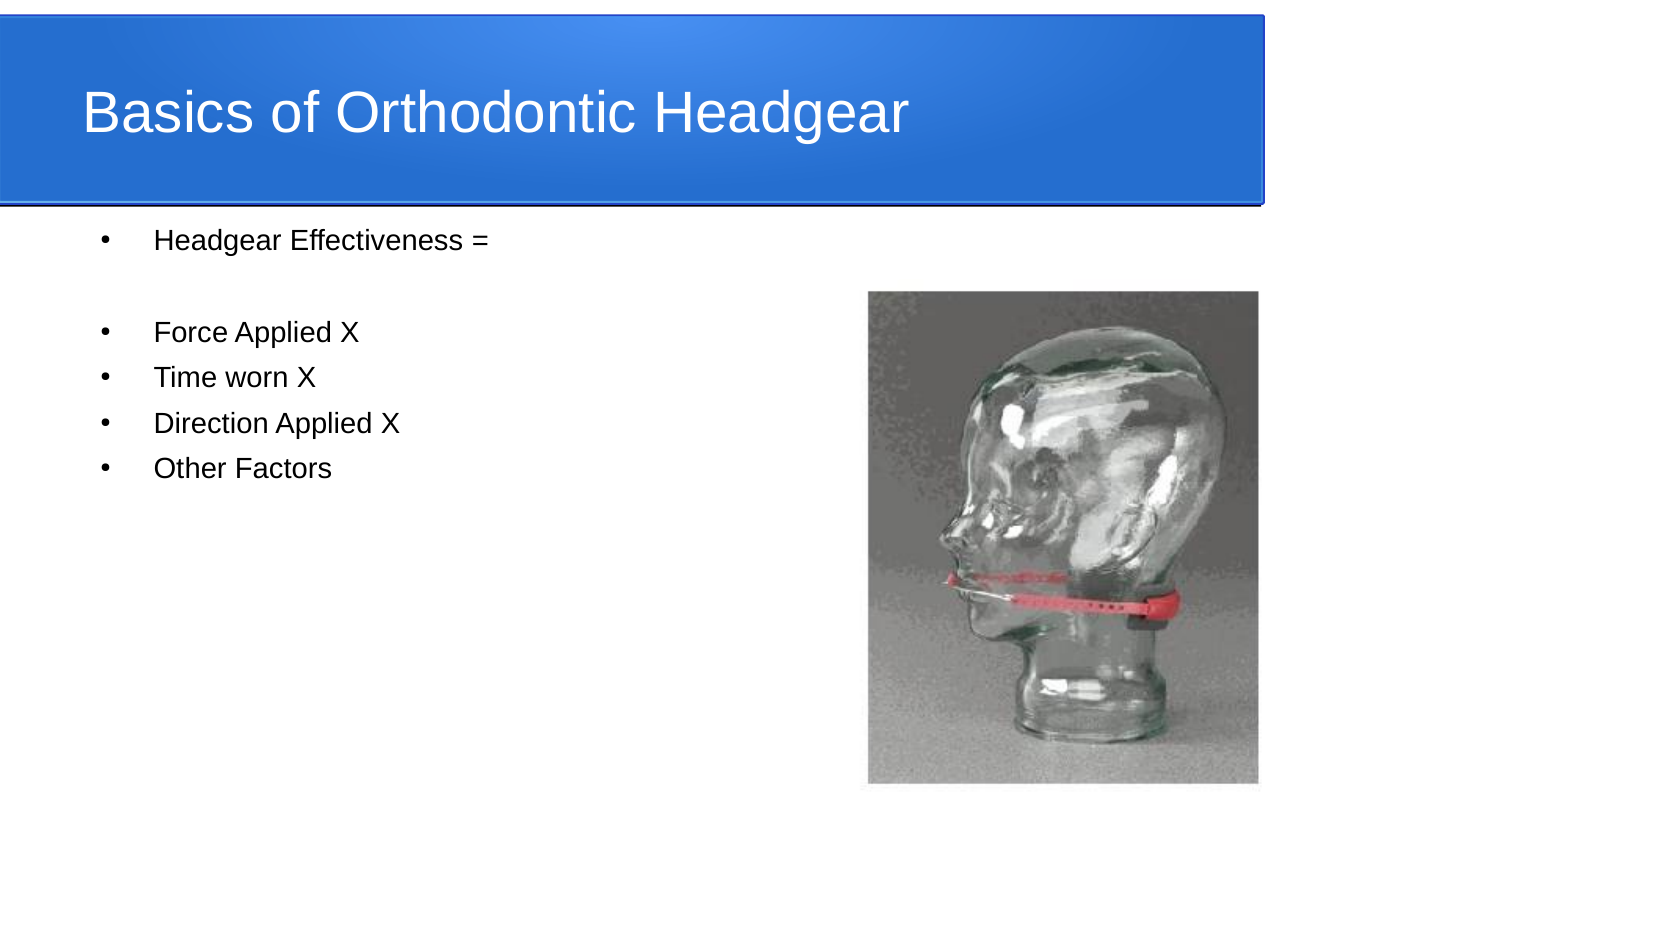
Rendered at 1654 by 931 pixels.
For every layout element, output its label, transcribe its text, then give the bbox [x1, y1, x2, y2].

list Headgear Effectiveness = Force Applied X Time worn X Direction Applied X Other Factors [82, 224, 1571, 764]
picture [848, 279, 1276, 796]
title Basics of Orthodontic Headgear [82, 35, 1235, 189]
